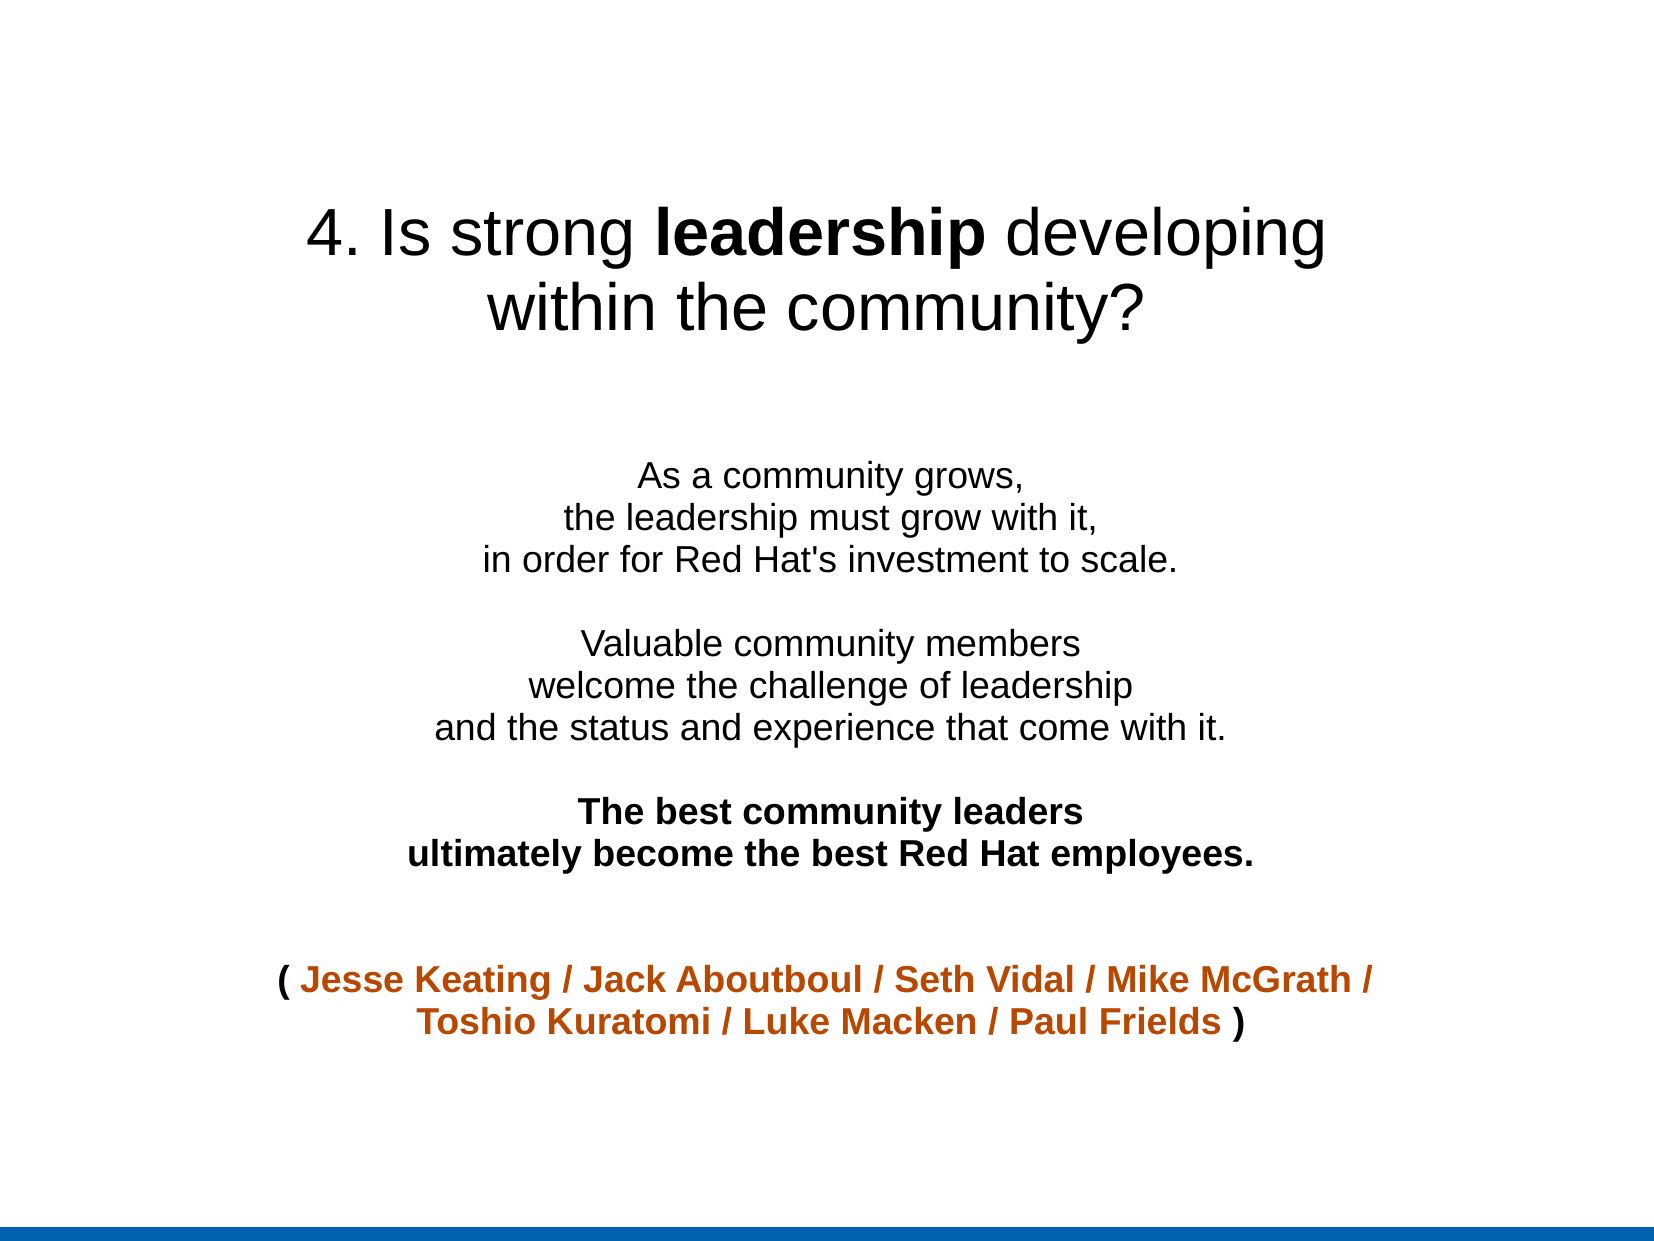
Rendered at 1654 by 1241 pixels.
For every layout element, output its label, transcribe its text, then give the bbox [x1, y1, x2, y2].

text_box As a community grows, the leadership must grow with it, in order for Red Hat's investment to scale. Valuable community members welcome the challenge of leadership and the status and experience that come with it. The best community leaders ultimately become the best Red Hat employees. ( Jesse Keating / Jack Aboutboul / Seth Vidal / Mike McGrath / Toshio Kuratomi / Luke Macken / Paul Frields ) [262, 447, 1400, 1051]
text_box 4. Is strong leadership developing within the community? [112, 187, 1522, 352]
